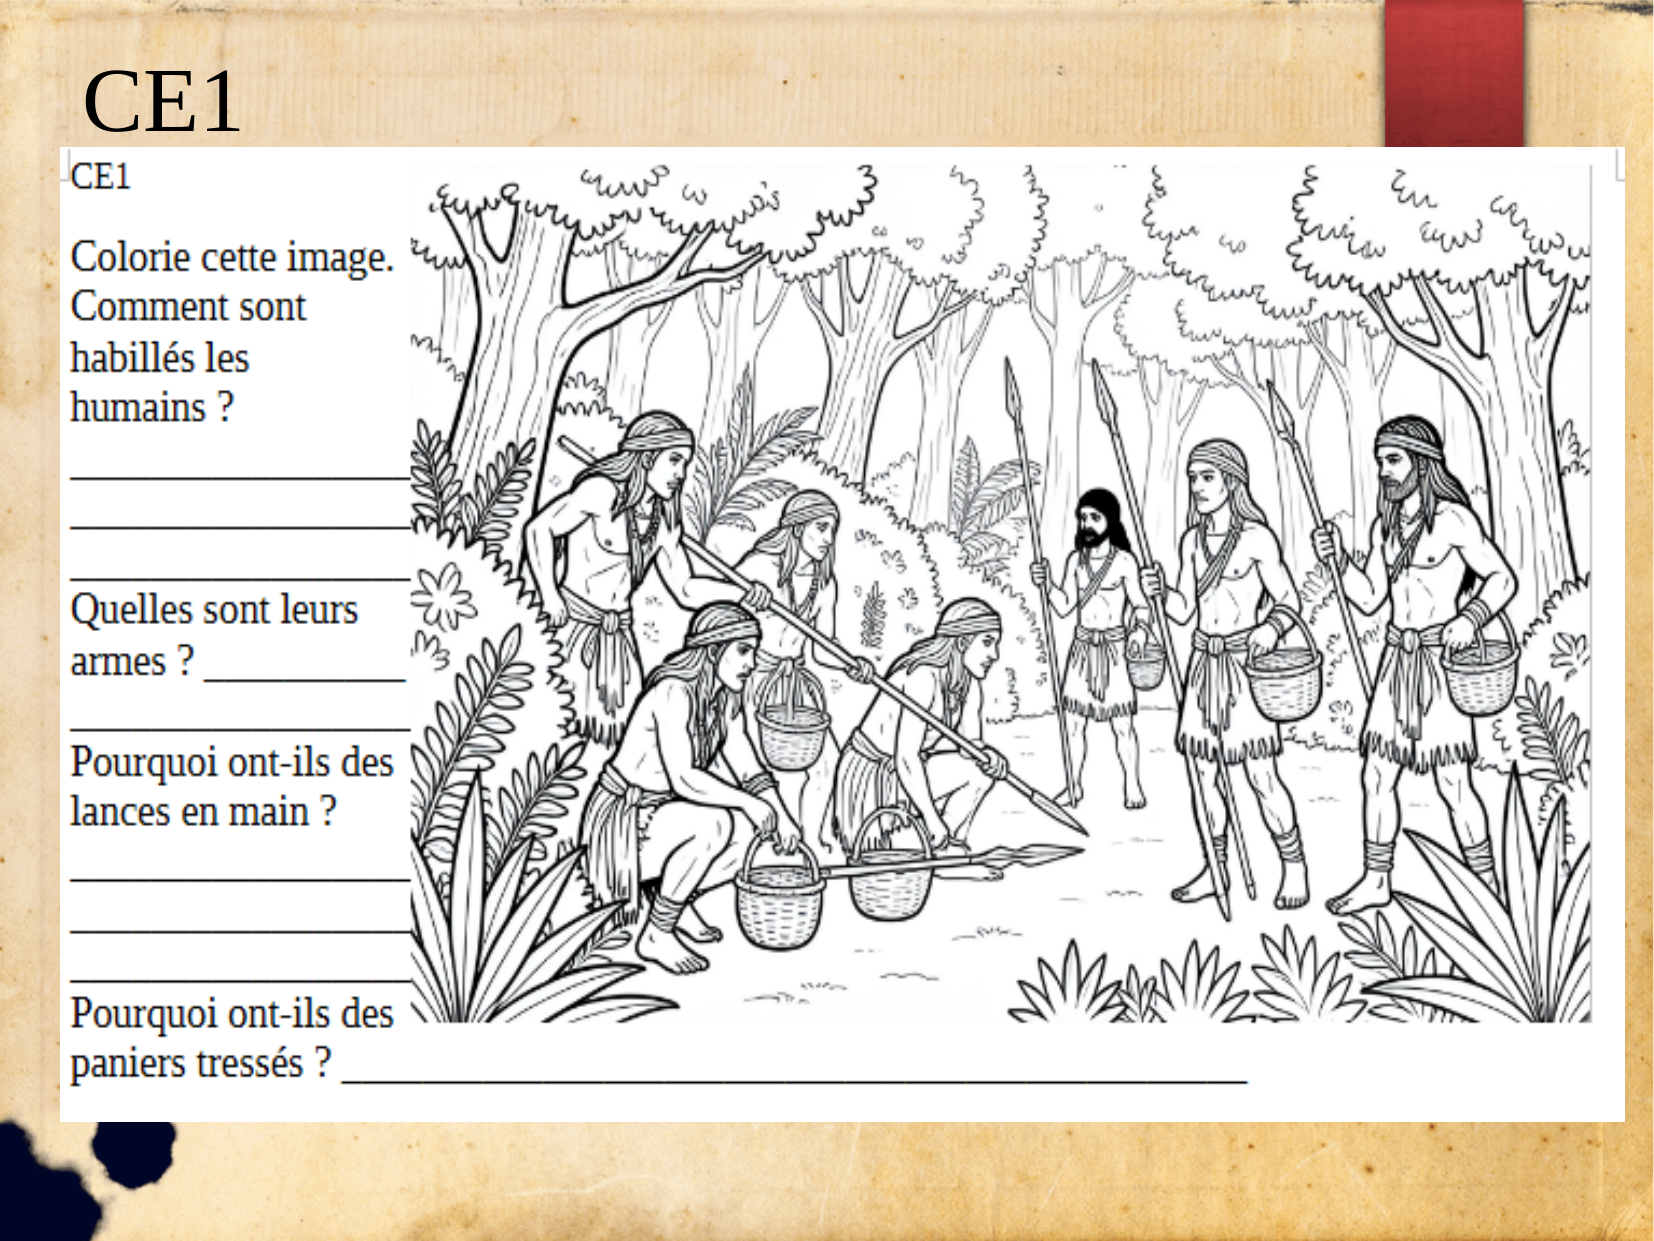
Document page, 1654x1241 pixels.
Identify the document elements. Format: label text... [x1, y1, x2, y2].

picture [0, 0, 1654, 1241]
title CE1 [82, 49, 1347, 147]
